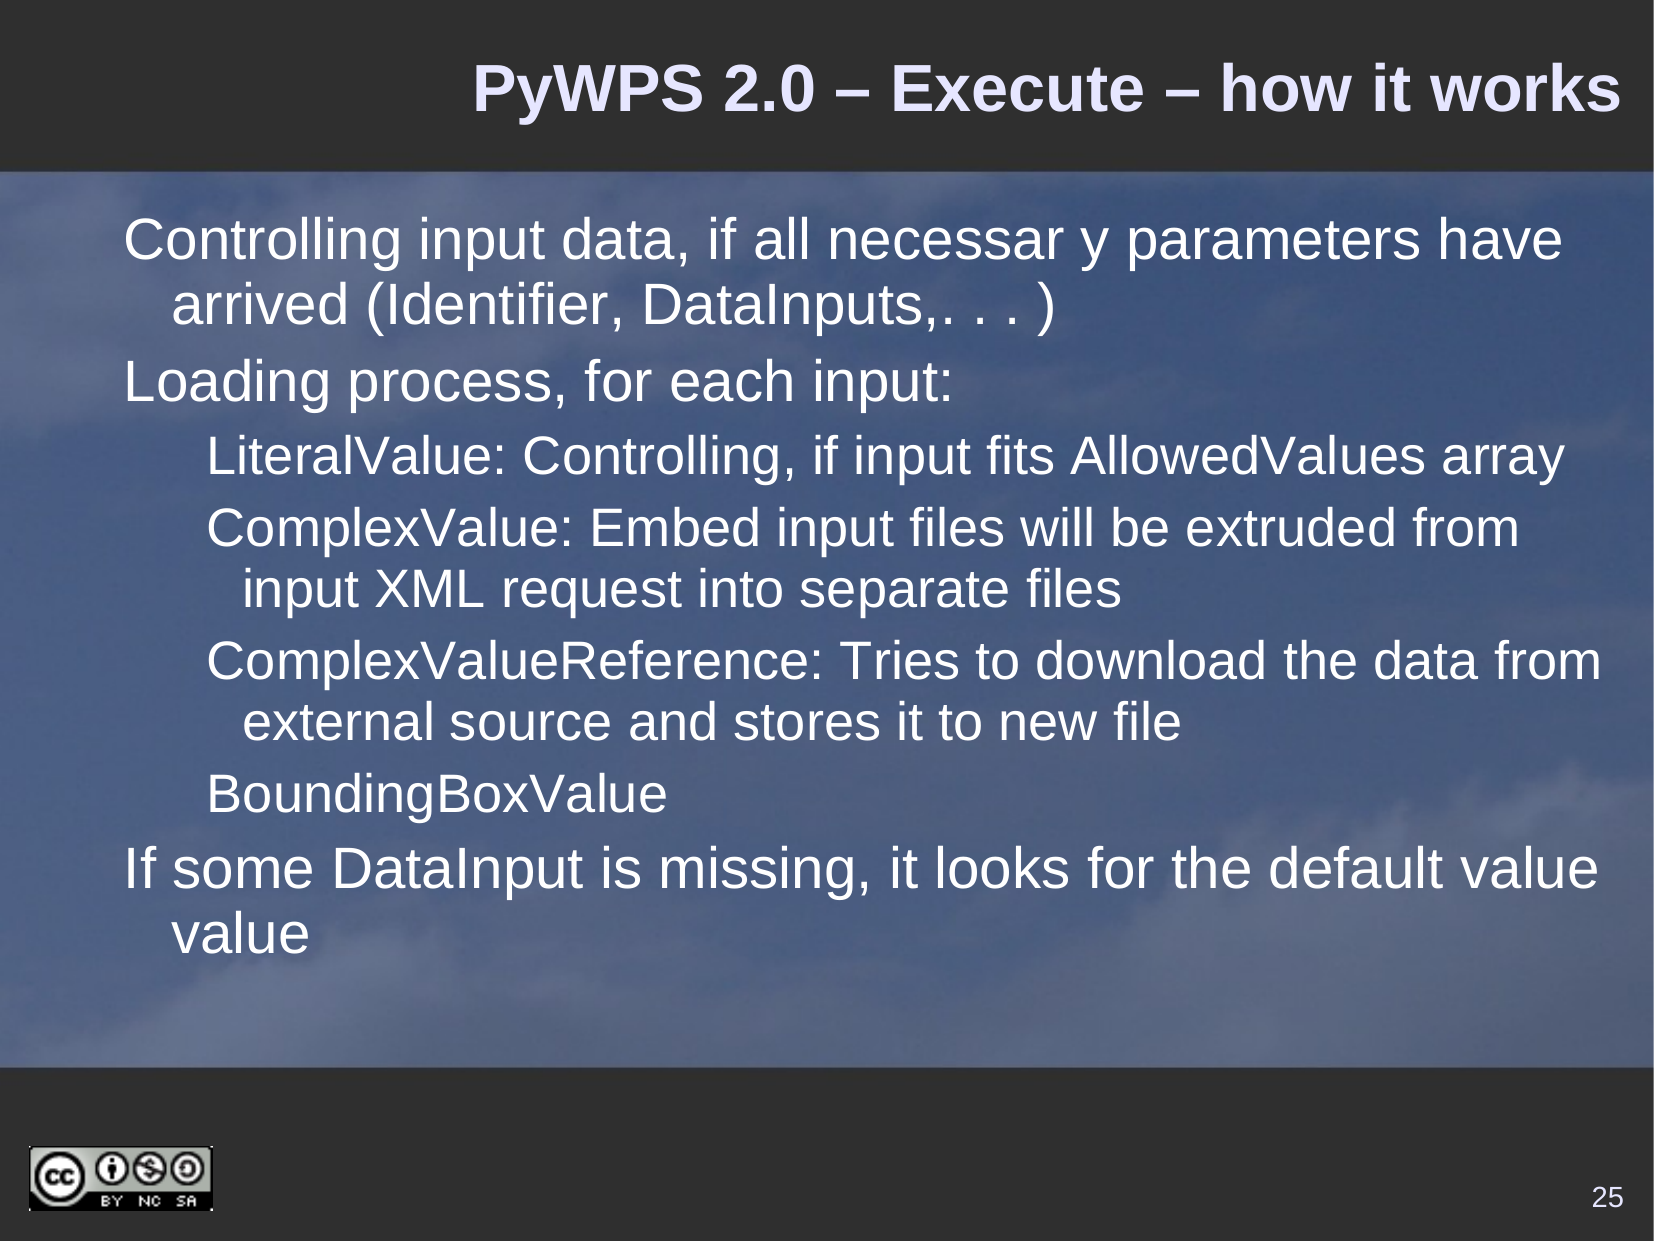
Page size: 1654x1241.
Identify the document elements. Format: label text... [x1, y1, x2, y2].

list Controlling input data, if all necessar y parameters have arrived (Identifier, DataInputs,. . . ) Loading process, for each input: LiteralValue: Controlling, if input fits AllowedValues array ComplexValue: Embed input files will be extruded from input XML request into separate files ComplexValueReference: Tries to download the data from external source and stores it to new file BoundingBoxValue If some DataInput is missing, it looks for the default value value [29, 206, 1625, 1034]
title PyWPS 2.0 – Execute – how it works [29, 29, 1625, 148]
picture [0, 0, 1654, 1241]
